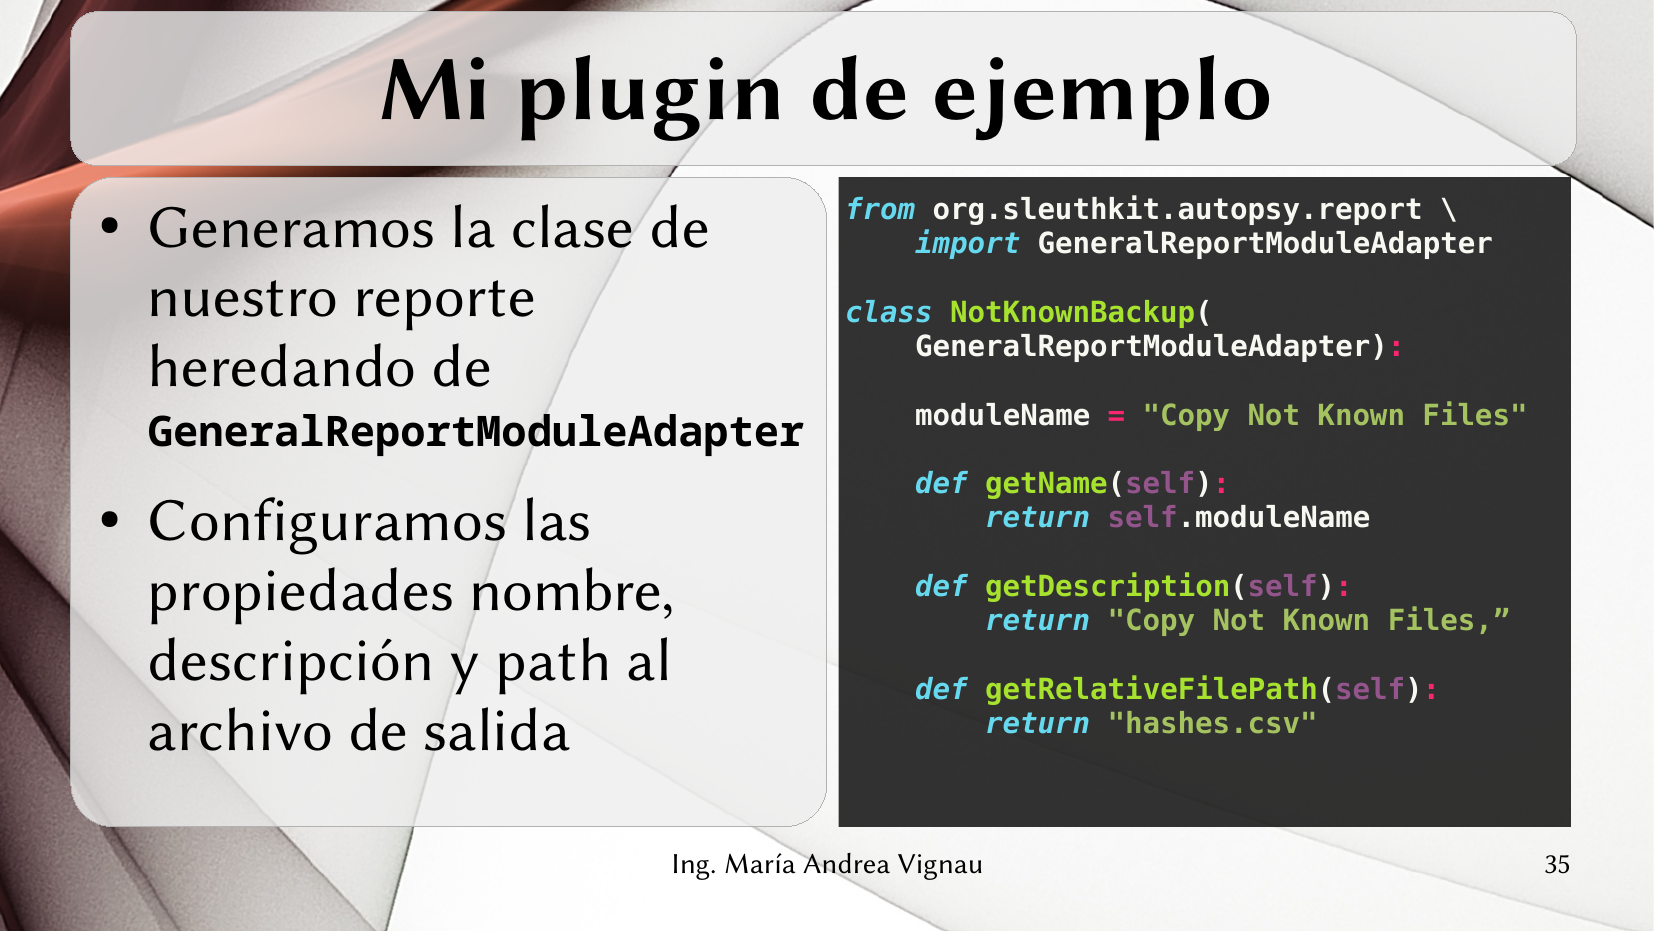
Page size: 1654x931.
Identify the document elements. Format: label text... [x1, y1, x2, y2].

picture [0, 0, 1654, 931]
list Generamos la clase de nuestro reporte heredando de GeneralReportModuleAdapter Configuramos las propiedades nombre, descripción y path al archivo de salida [82, 192, 809, 792]
list from org.sleuthkit.autopsy.report \ import GeneralReportModuleAdapter class NotKnownBackup( GeneralReportModuleAdapter): moduleName = "Copy Not Known Files" def getName(self): return self.moduleName def getDescription(self): return "Copy Not Known Files,” def getRelativeFilePath(self): return "hashes.csv" [845, 192, 1572, 792]
title Mi plugin de ejemplo [82, 37, 1571, 142]
